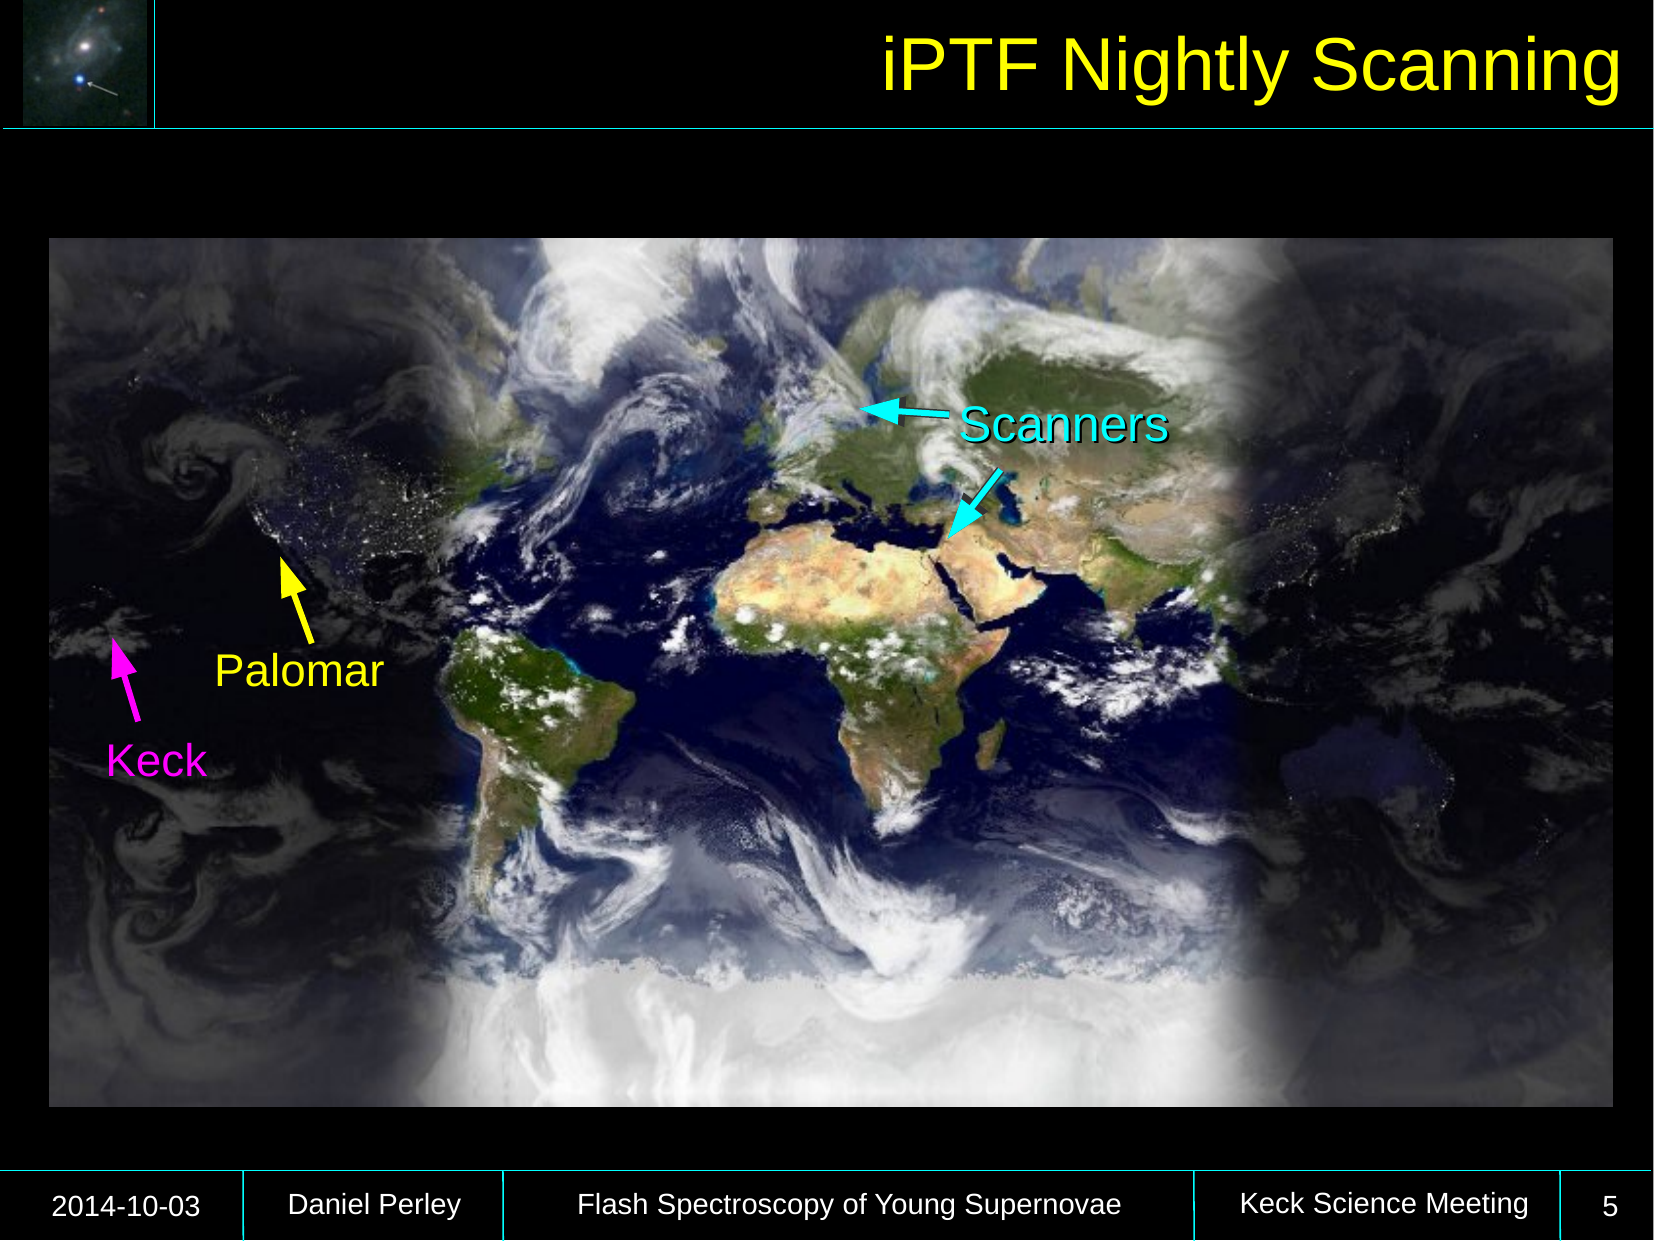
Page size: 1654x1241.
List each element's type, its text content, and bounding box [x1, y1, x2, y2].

picture [49, 238, 1613, 1107]
picture [23, 0, 147, 126]
text_box Keck [90, 727, 231, 794]
text_box Scanners [943, 388, 1206, 478]
text_box Palomar [199, 637, 425, 704]
title iPTF Nightly Scanning [187, 21, 1624, 108]
